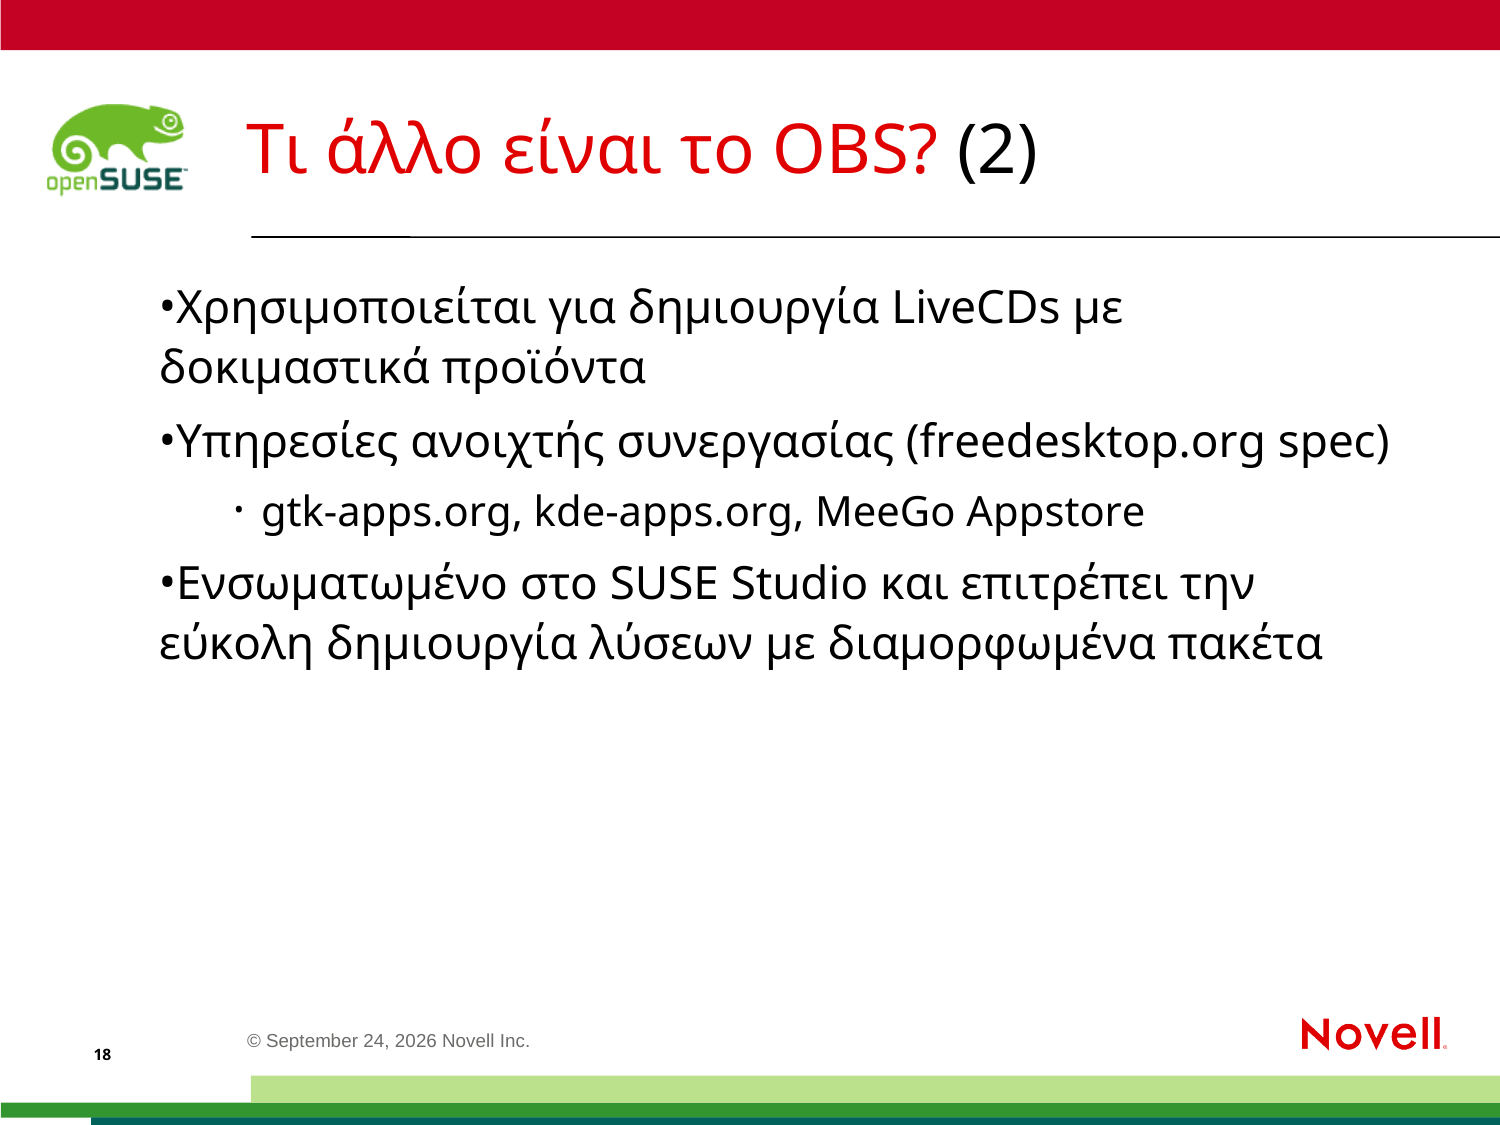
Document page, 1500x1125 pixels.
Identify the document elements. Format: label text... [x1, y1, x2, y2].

title Τι άλλο είναι το OBS? (2) [246, 68, 1409, 231]
picture [47, 104, 188, 197]
picture [1295, 1011, 1453, 1056]
list Χρησιμοποιείται για δημιουργία LiveCDs με δοκιμαστικά προϊόντα Υπηρεσίες ανοιχτής συνεργασίας (freedesktop.org spec) gtk-apps.org, kde-apps.org, MeeGo Appstore Ενσωματωμένο στο SUSE Studio και επιτρέπει την εύκολη δημιουργία λύσεων με διαμορφωμένα πακέτα [158, 275, 1399, 689]
